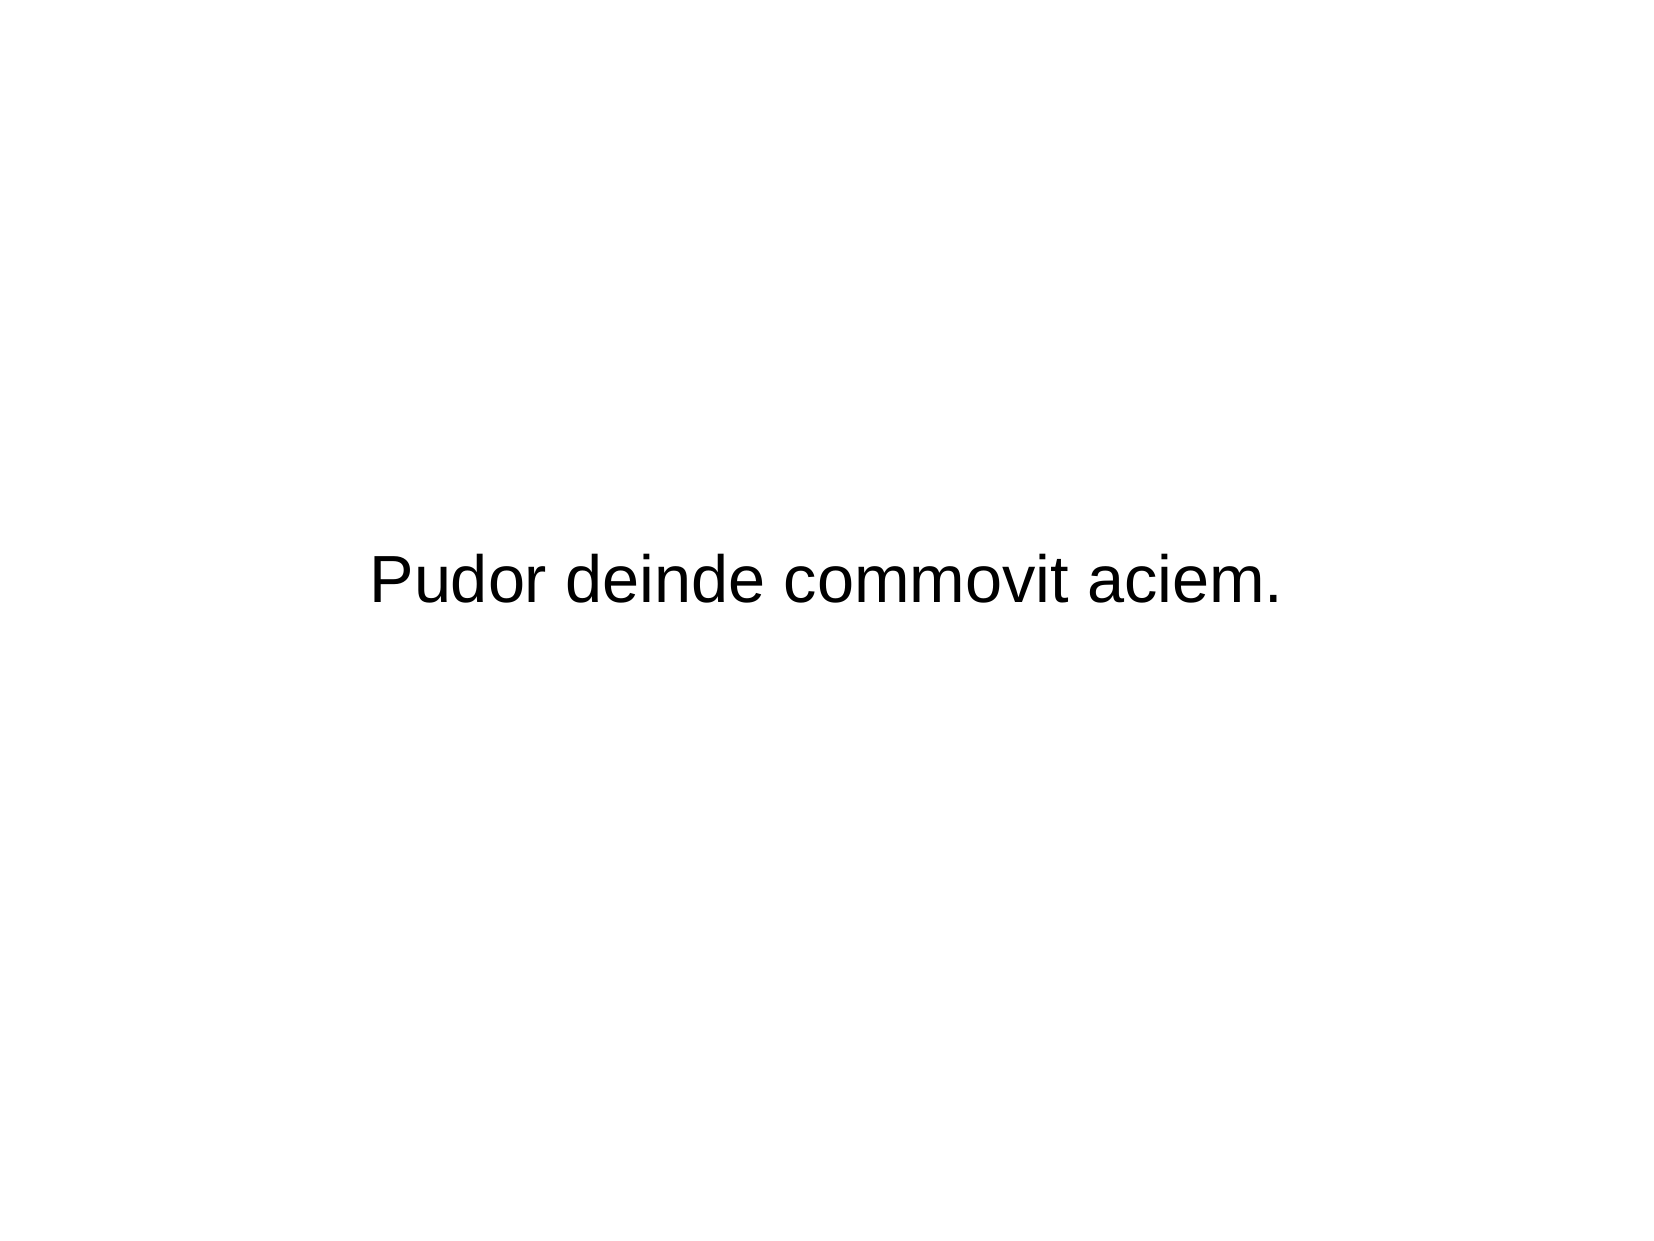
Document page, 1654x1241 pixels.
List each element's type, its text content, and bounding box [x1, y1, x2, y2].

subtitle Pudor deinde commovit aciem. [82, 49, 1571, 1109]
